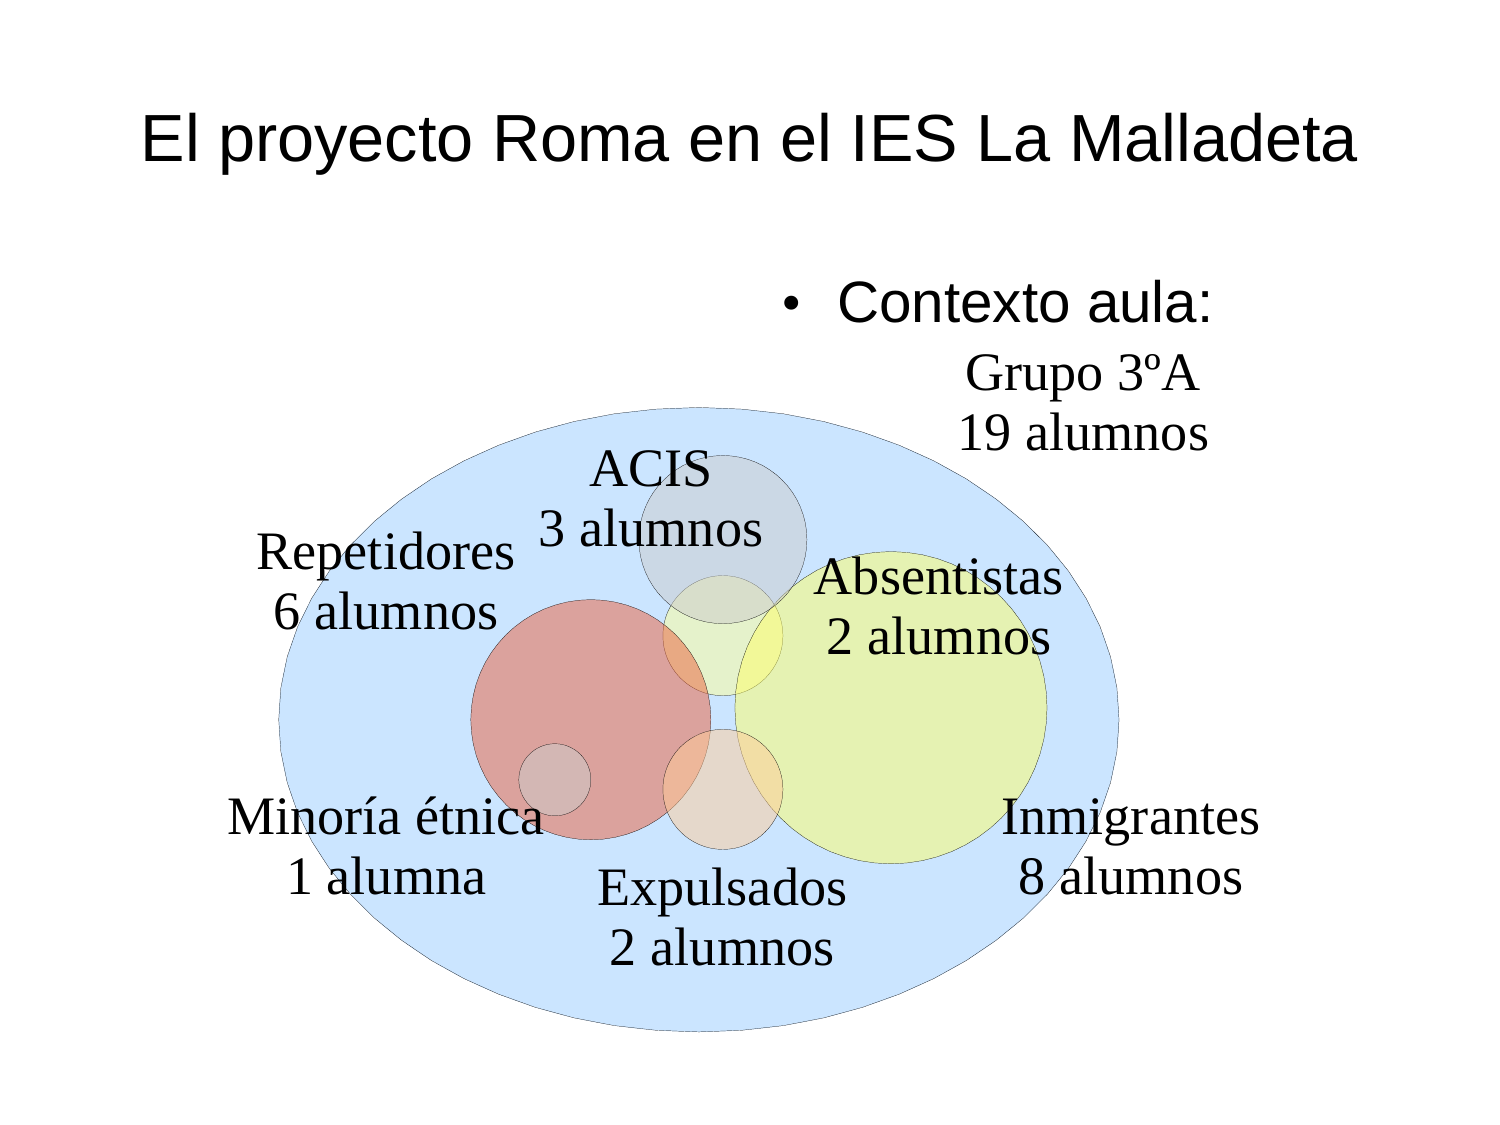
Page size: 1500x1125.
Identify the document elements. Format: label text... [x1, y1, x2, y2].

picture [74, 262, 1313, 1034]
title El proyecto Roma en el IES La Malladeta [74, 13, 1425, 265]
list Contexto aula: [766, 262, 1425, 1020]
